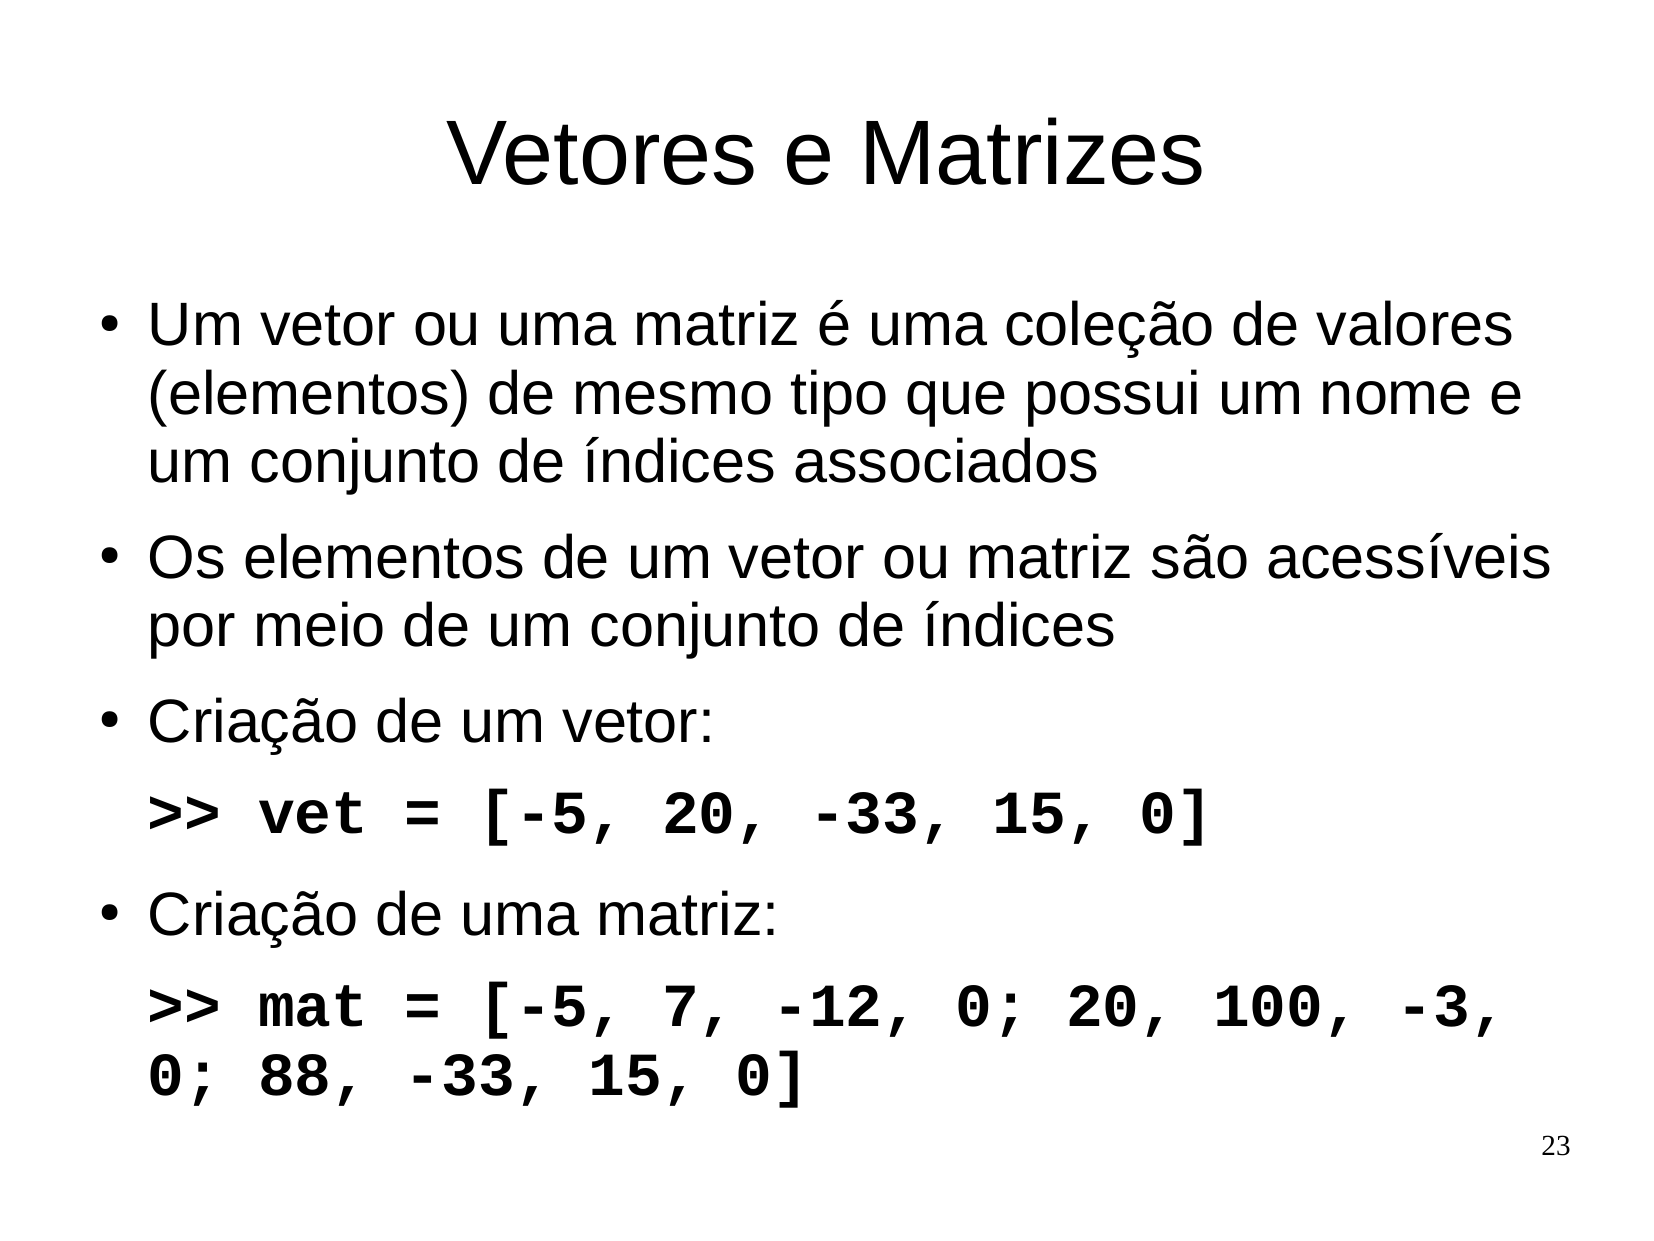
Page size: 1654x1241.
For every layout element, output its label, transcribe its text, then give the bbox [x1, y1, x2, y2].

list Um vetor ou uma matriz é uma coleção de valores (elementos) de mesmo tipo que possui um nome e um conjunto de índices associados Os elementos de um vetor ou matriz são acessíveis por meio de um conjunto de índices Criação de um vetor: >> vet = [-5, 20, -33, 15, 0] Criação de uma matriz: >> mat = [-5, 7, -12, 0; 20, 100, -3, 0; 88, -33, 15, 0] [82, 290, 1571, 1123]
title Vetores e Matrizes [82, 49, 1571, 257]
